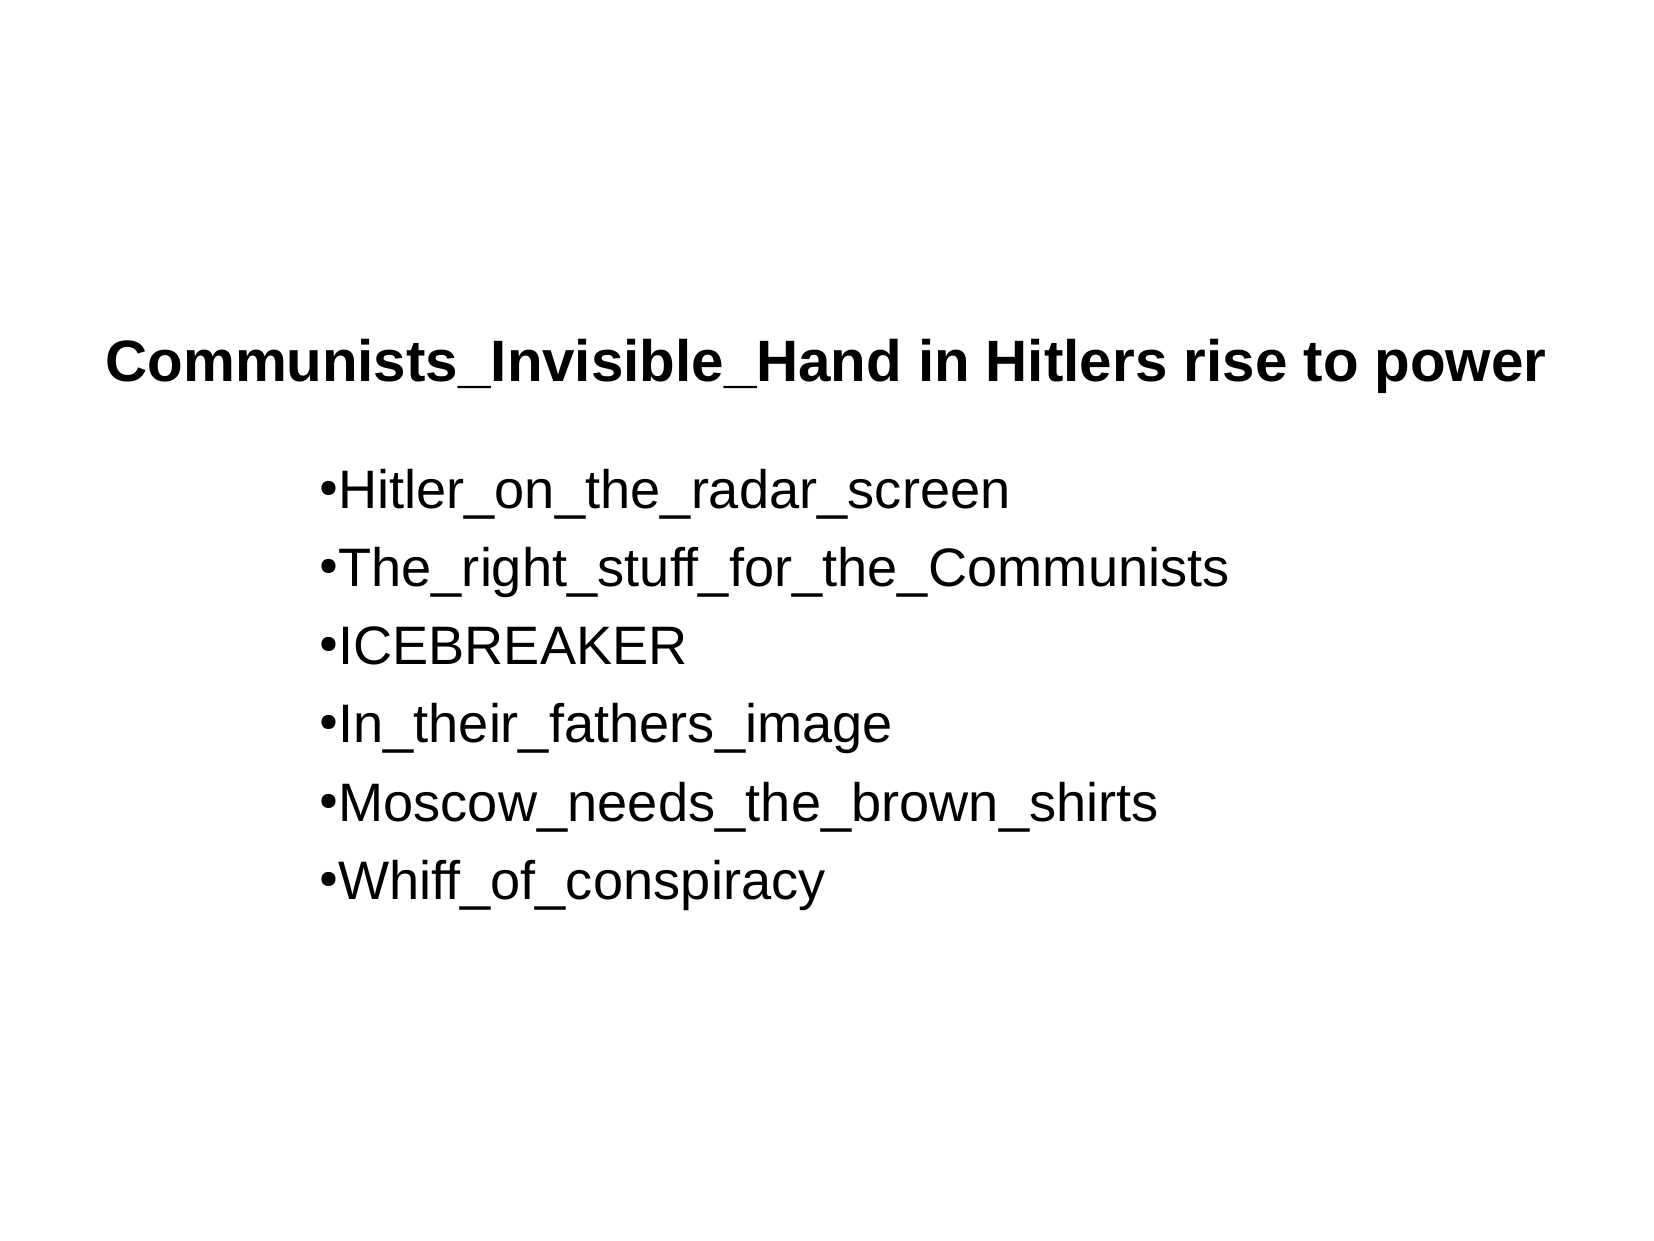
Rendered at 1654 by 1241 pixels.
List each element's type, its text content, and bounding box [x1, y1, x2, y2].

subtitle Communists_Invisible_Hand in Hitlers rise to power Hitler_on_the_radar_screen The_right_stuff_for_the_Communists ICEBREAKER In_their_fathers_image Moscow_needs_the_brown_shirts Whiff_of_conspiracy [82, 153, 1571, 1087]
